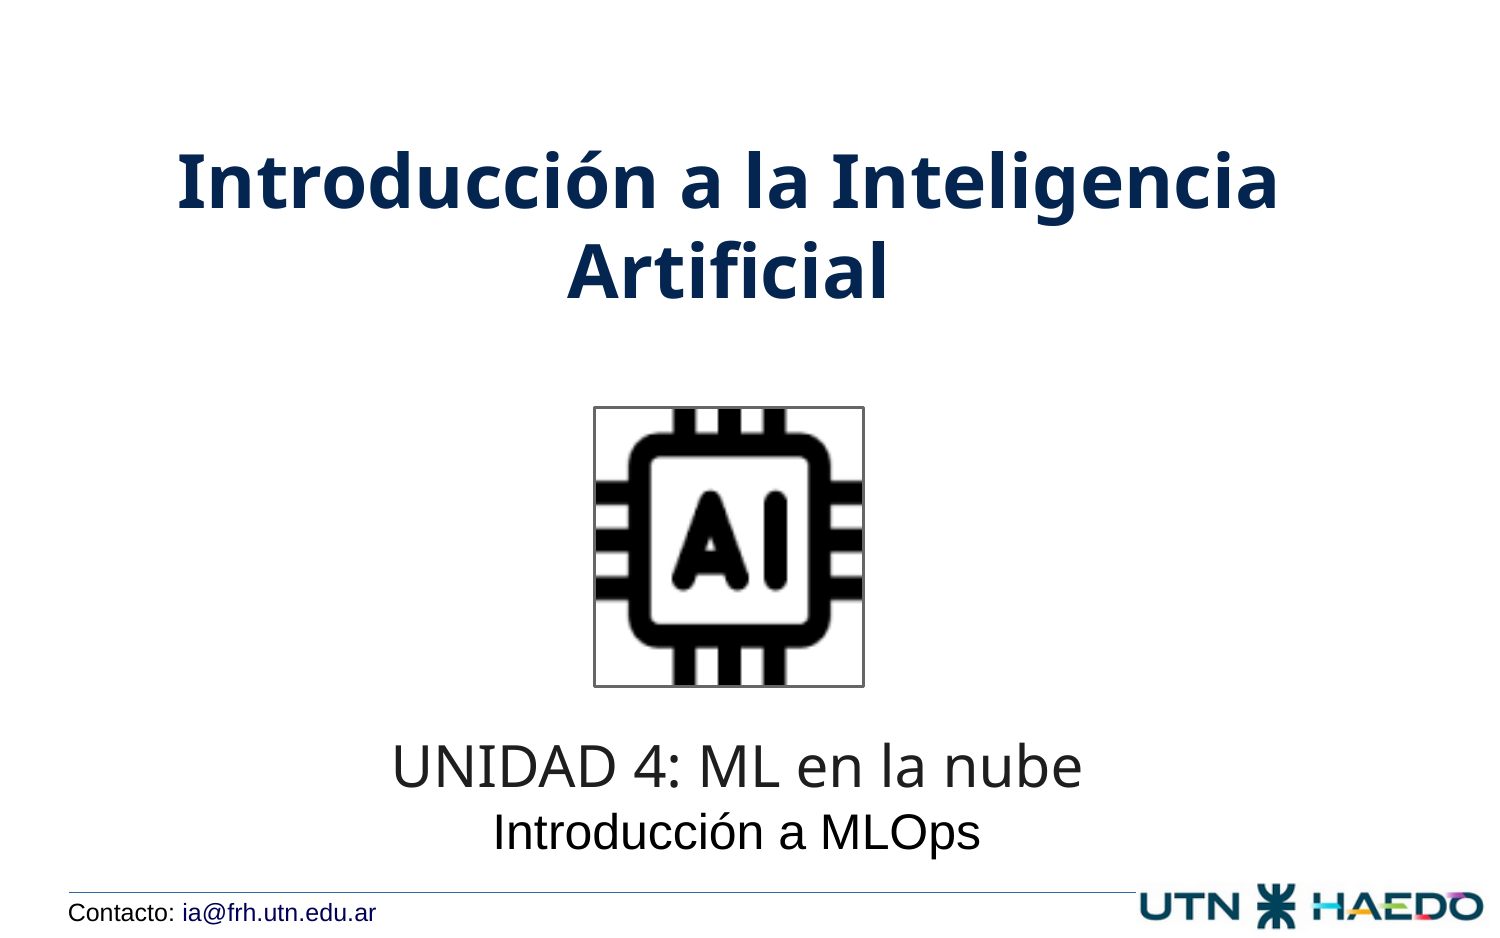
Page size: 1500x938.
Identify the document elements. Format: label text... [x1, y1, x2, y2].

picture [596, 408, 862, 685]
text_box UNIDAD 4: ML en la nube Introducción a MLOps [94, 444, 1380, 928]
picture [1136, 880, 1489, 932]
text_box Introducción a la Inteligencia Artificial [166, 0, 1292, 246]
